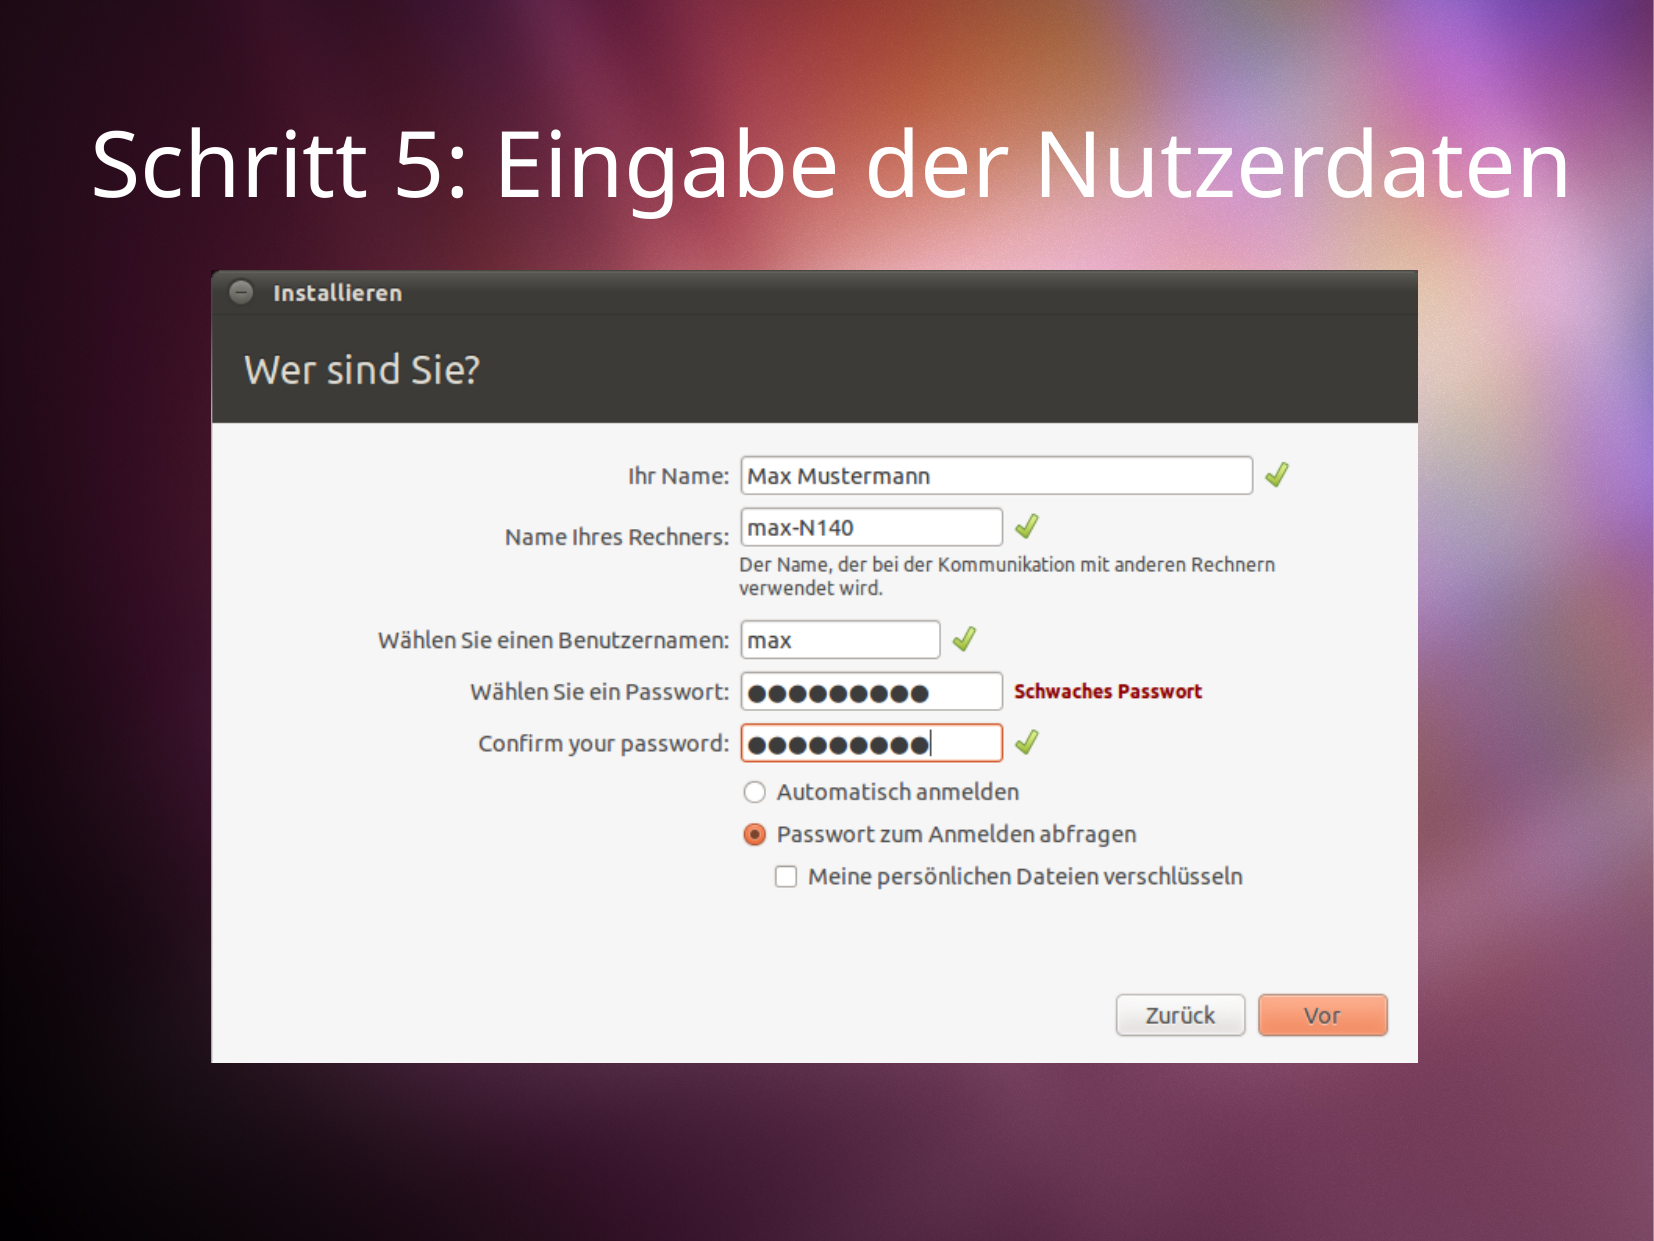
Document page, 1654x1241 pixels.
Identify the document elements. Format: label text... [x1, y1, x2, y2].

picture [0, 0, 1654, 1241]
title Schritt 5: Eingabe der Nutzerdaten [88, 58, 1577, 266]
